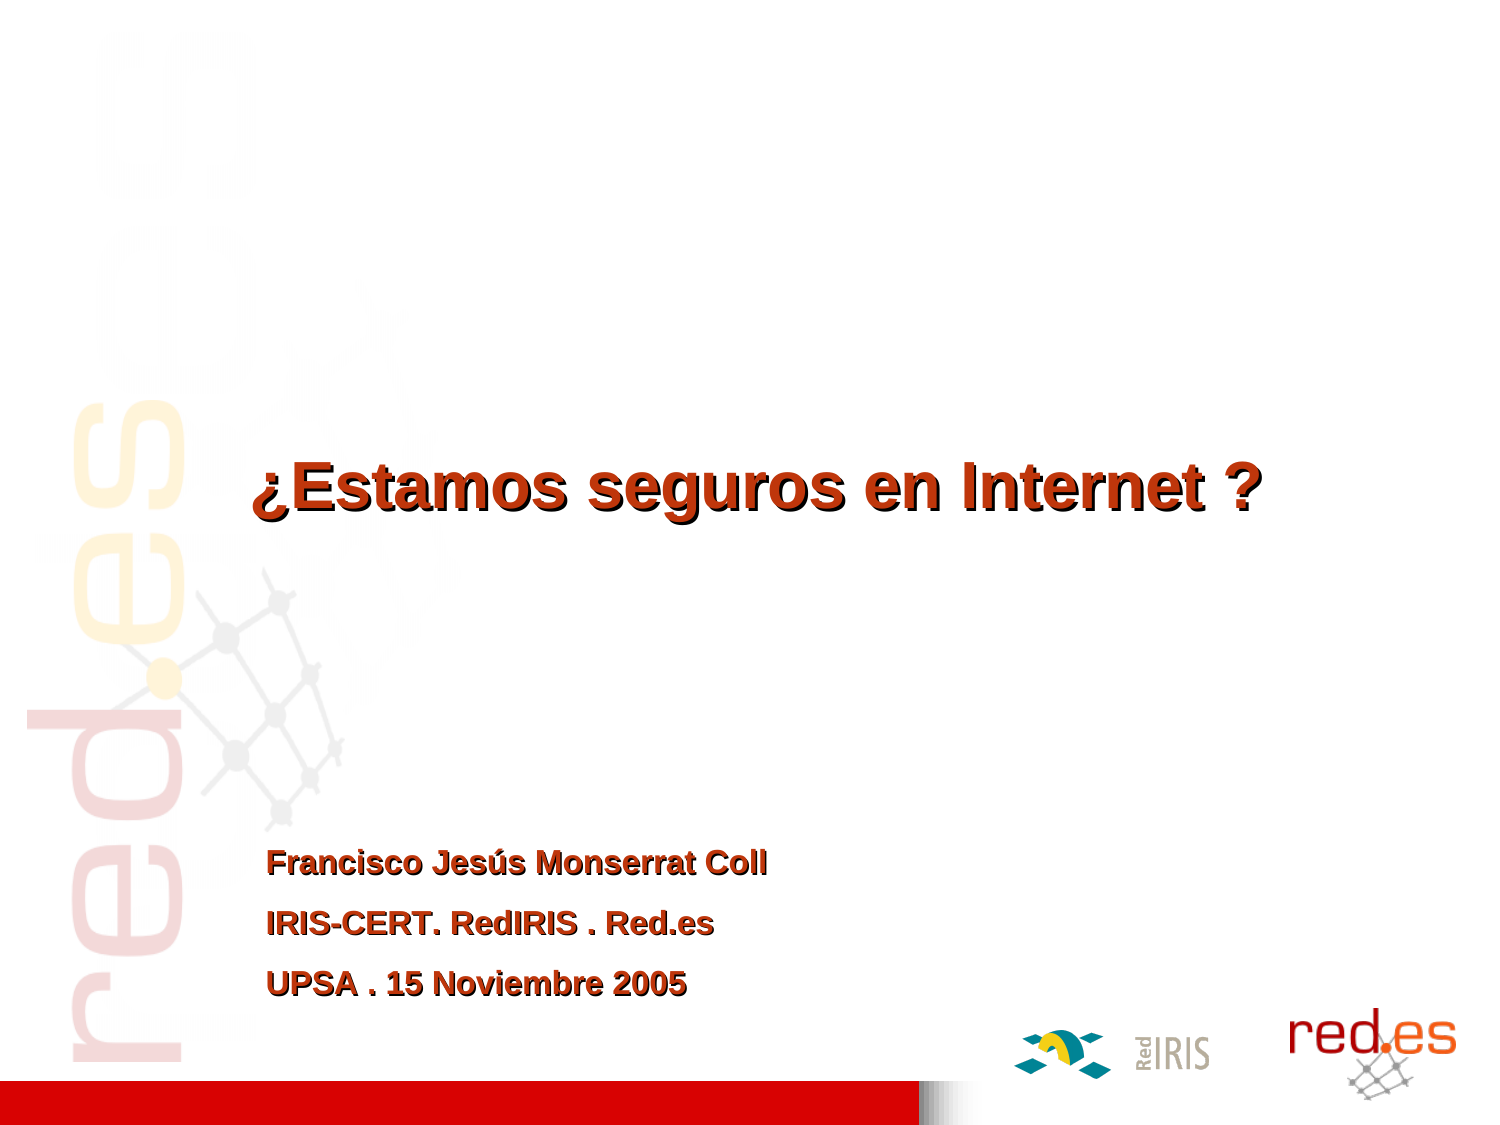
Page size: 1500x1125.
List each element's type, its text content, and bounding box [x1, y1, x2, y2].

text_box ¿Estamos seguros en Internet ? [39, 435, 1475, 531]
text_box Francisco Jesús Monserrat Coll IRIS-CERT. RedIRIS . Red.es UPSA . 15 Noviembre 2005 [250, 833, 897, 1007]
picture [1014, 1030, 1209, 1079]
picture [0, 1008, 1500, 1125]
picture [27, 400, 345, 1062]
